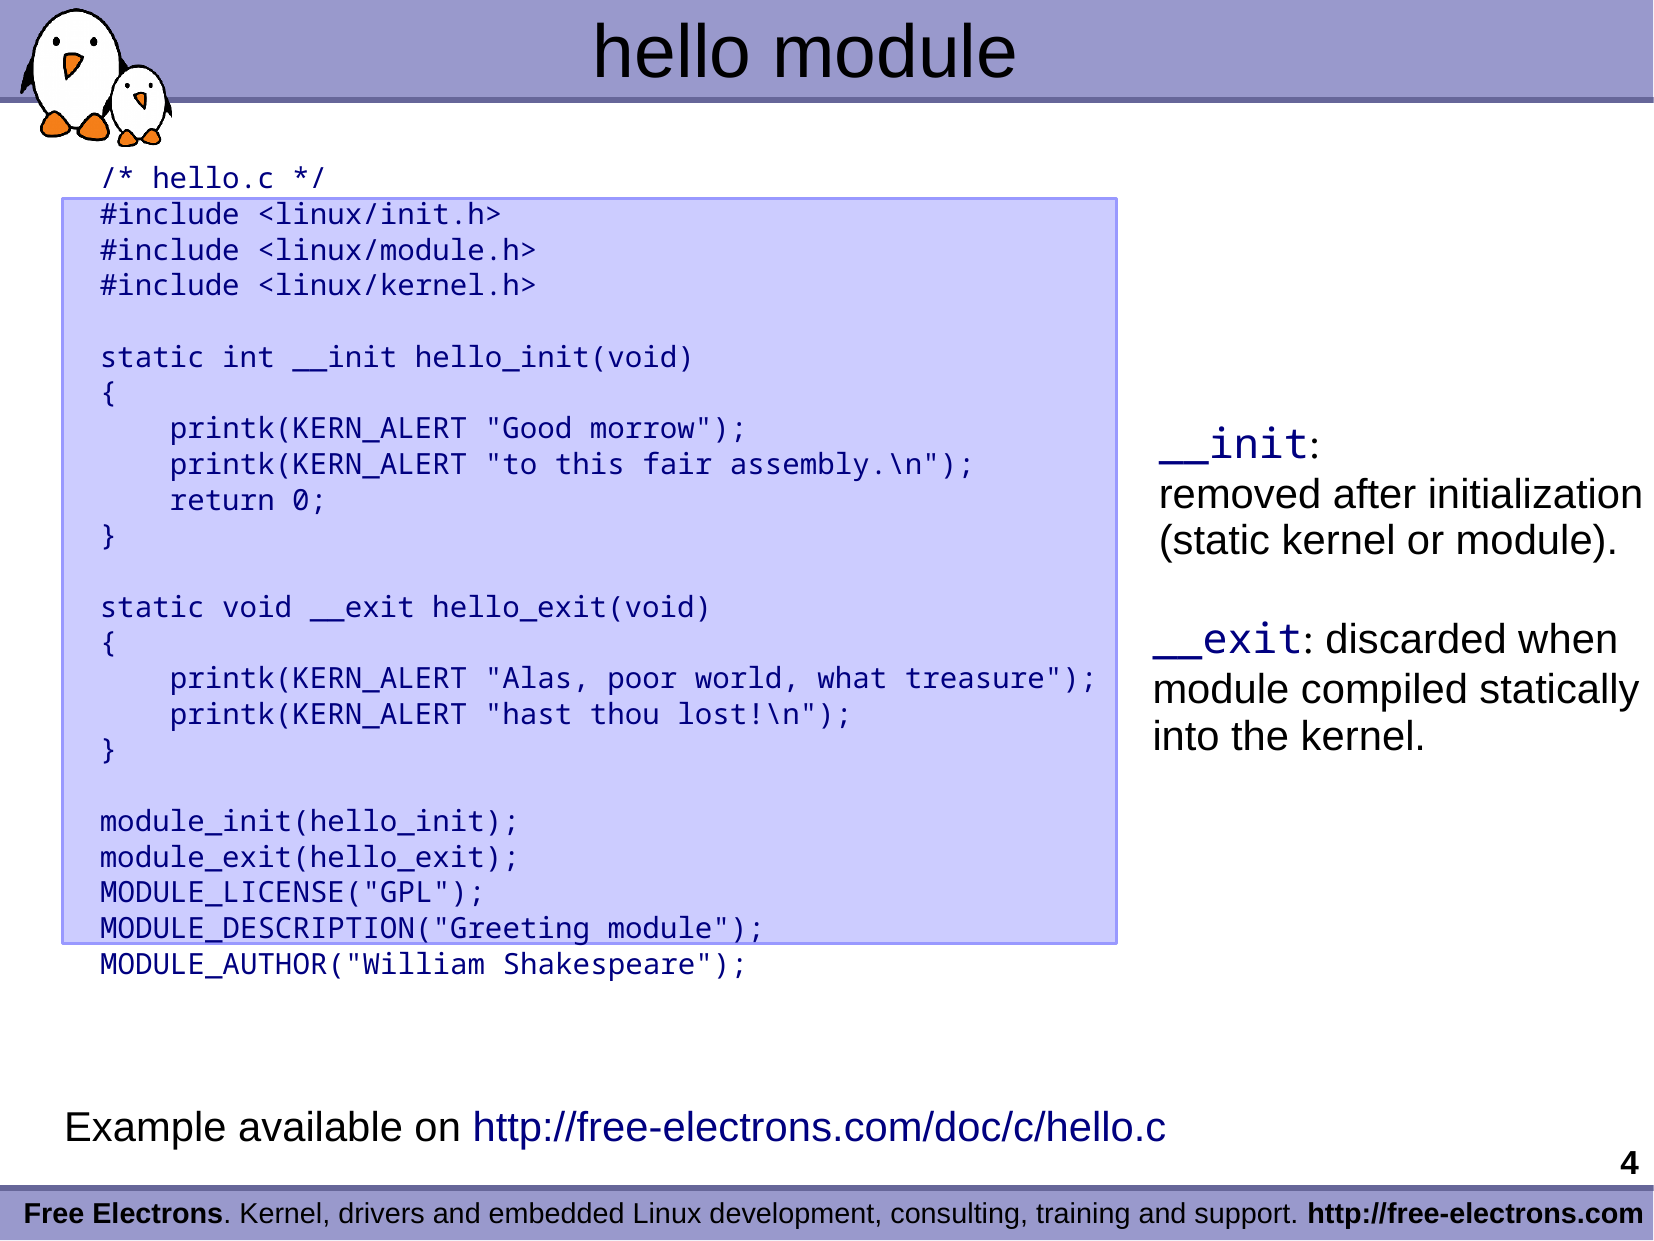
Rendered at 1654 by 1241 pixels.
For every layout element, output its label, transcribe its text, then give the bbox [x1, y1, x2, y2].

text_box __init: removed after initialization (static kernel or module). [1158, 413, 1644, 569]
text_box /* hello.c */ #include <linux/init.h> #include <linux/module.h> #include <linux/kernel.h> static int __init hello_init(void) { printk(KERN_ALERT "Good morrow"); printk(KERN_ALERT "to this fair assembly.\n"); return 0; } static void __exit hello_exit(void) { printk(KERN_ALERT "Alas, poor world, what treasure"); printk(KERN_ALERT "hast thou lost!\n"); } module_init(hello_init); module_exit(hello_exit); MODULE_LICENSE("GPL"); MODULE_DESCRIPTION("Greeting module"); MODULE_AUTHOR("William Shakespeare"); [62, 198, 1117, 944]
picture [20, 8, 172, 147]
text_box Example available on http://free-electrons.com/doc/c/hello.c [64, 1104, 1177, 1160]
text_box __exit: discarded when module compiled statically into the kernel. [1152, 609, 1641, 784]
title hello module [60, 0, 1551, 103]
